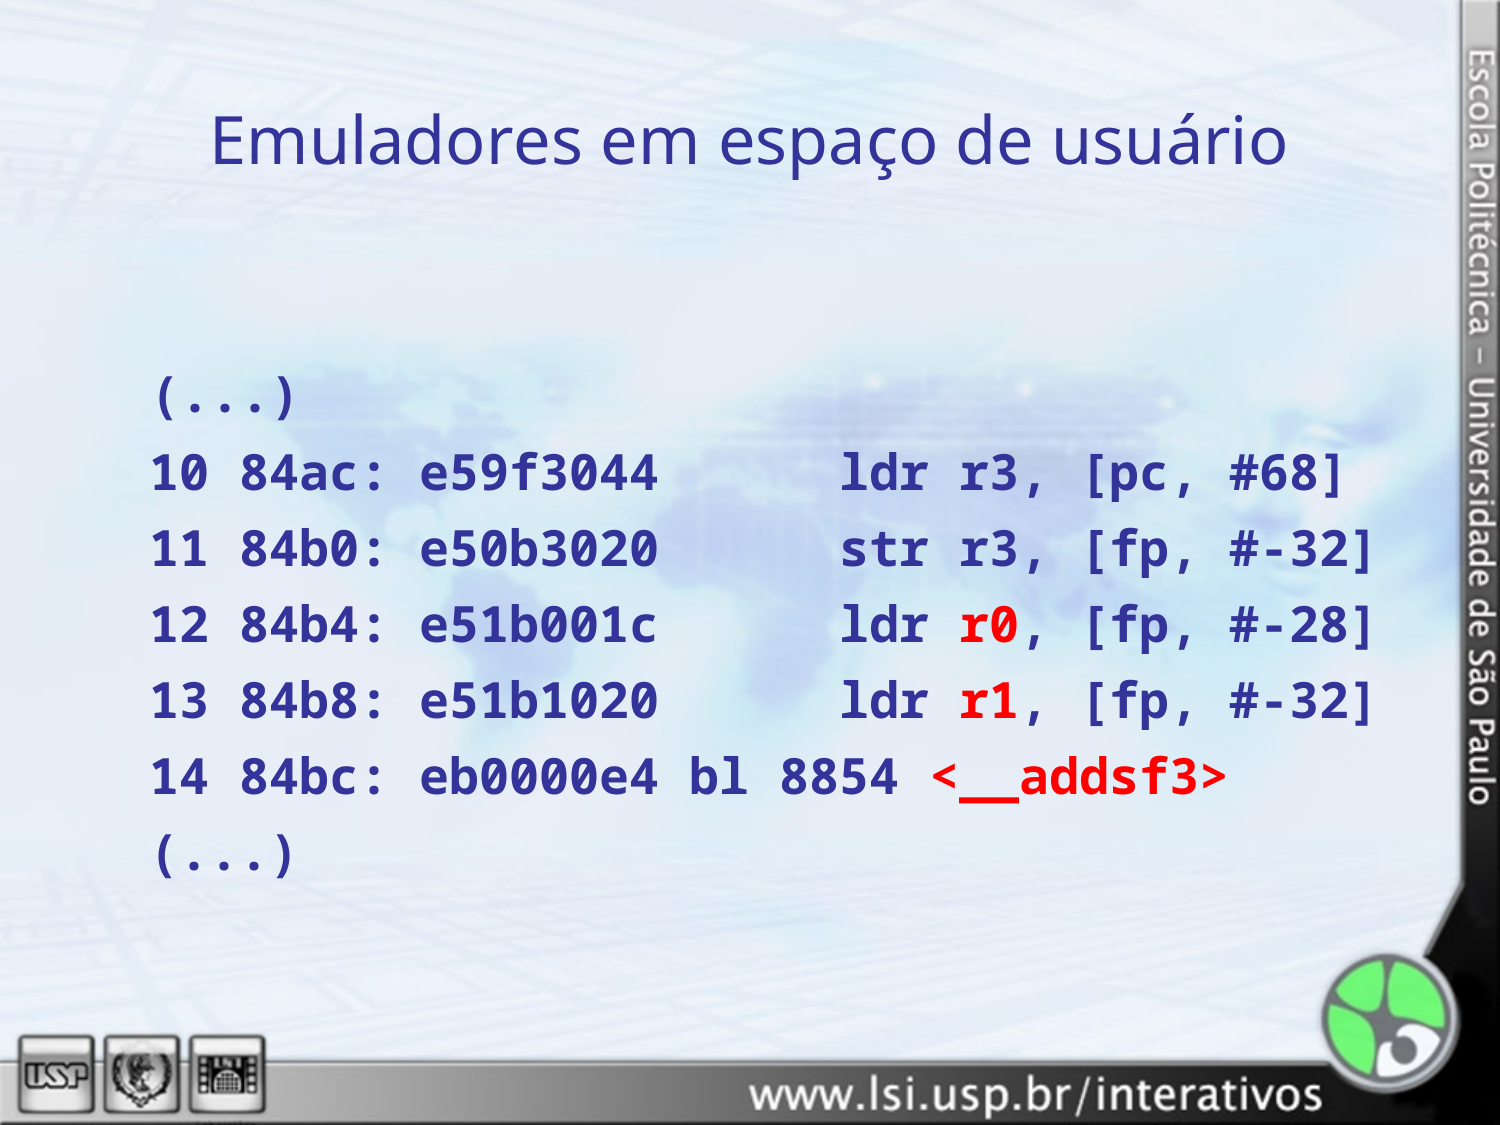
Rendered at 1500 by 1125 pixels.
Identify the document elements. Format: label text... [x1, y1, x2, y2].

title Emuladores em espaço de usuário [75, 45, 1426, 233]
picture [0, 0, 1500, 1125]
list (...) 10 84ac: e59f3044 ldr r3, [pc, #68] 11 84b0: e50b3020 str r3, [fp, #-32] 12 84b4: e51b001c ldr r0, [fp, #-28] 13 84b8: e51b1020 ldr r1, [fp, #-32] 14 84bc: eb0000e4 bl 8854 <__addsf3> (...) [75, 262, 1426, 1006]
